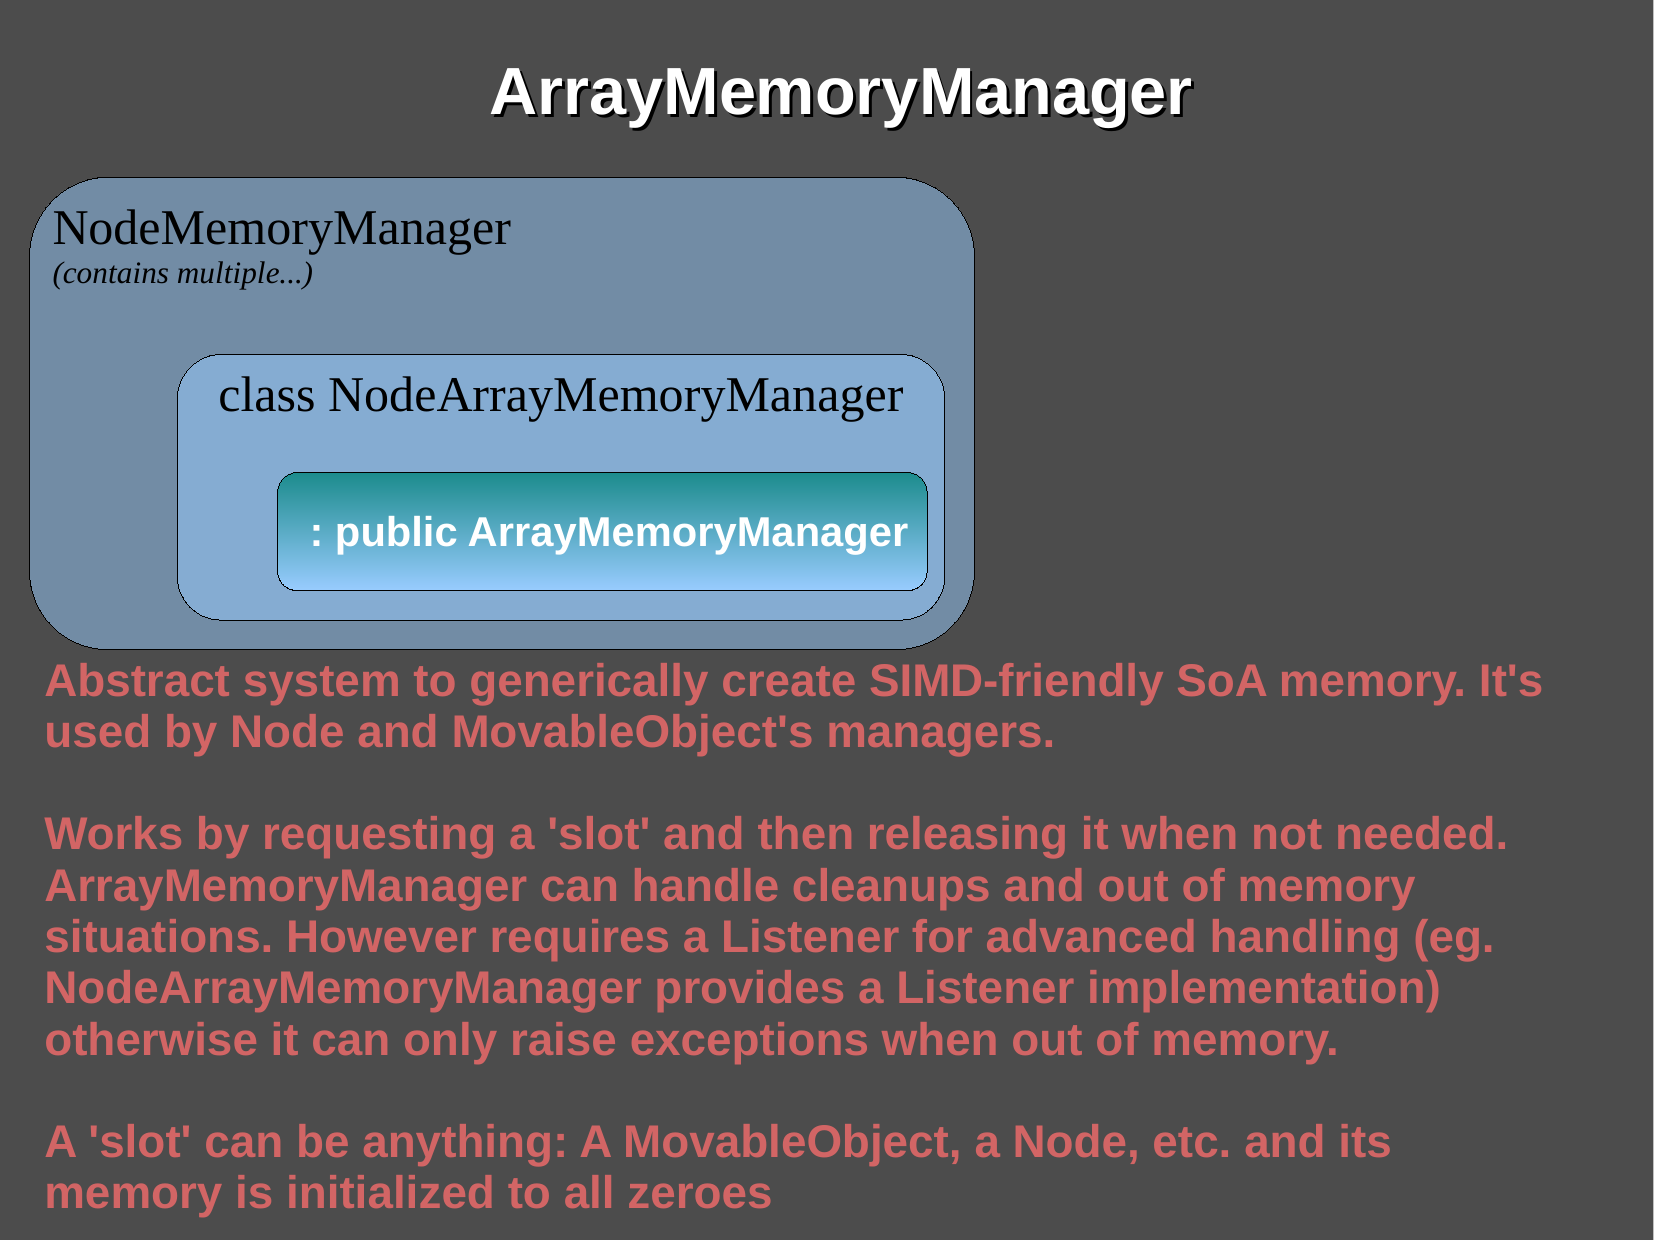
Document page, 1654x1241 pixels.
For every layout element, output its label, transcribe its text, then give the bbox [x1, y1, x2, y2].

text_box ArrayMemoryManager [265, 46, 1418, 137]
text_box Abstract system to generically create SIMD-friendly SoA memory. It's used by Node and MovableObject's managers. Works by requesting a 'slot' and then releasing it when not needed. ArrayMemoryManager can handle cleanups and out of memory situations. However requires a Listener for advanced handling (eg. NodeArrayMemoryManager provides a Listener implementation) otherwise it can only raise exceptions when out of memory. A 'slot' can be anything: A MovableObject, a Node, etc. and its memory is initialized to all zeroes [29, 641, 1595, 1232]
text_box : public ArrayMemoryManager [277, 472, 928, 591]
text_box NodeMemoryManager (contains multiple...) [29, 177, 975, 641]
text_box class NodeArrayMemoryManager [177, 354, 945, 621]
